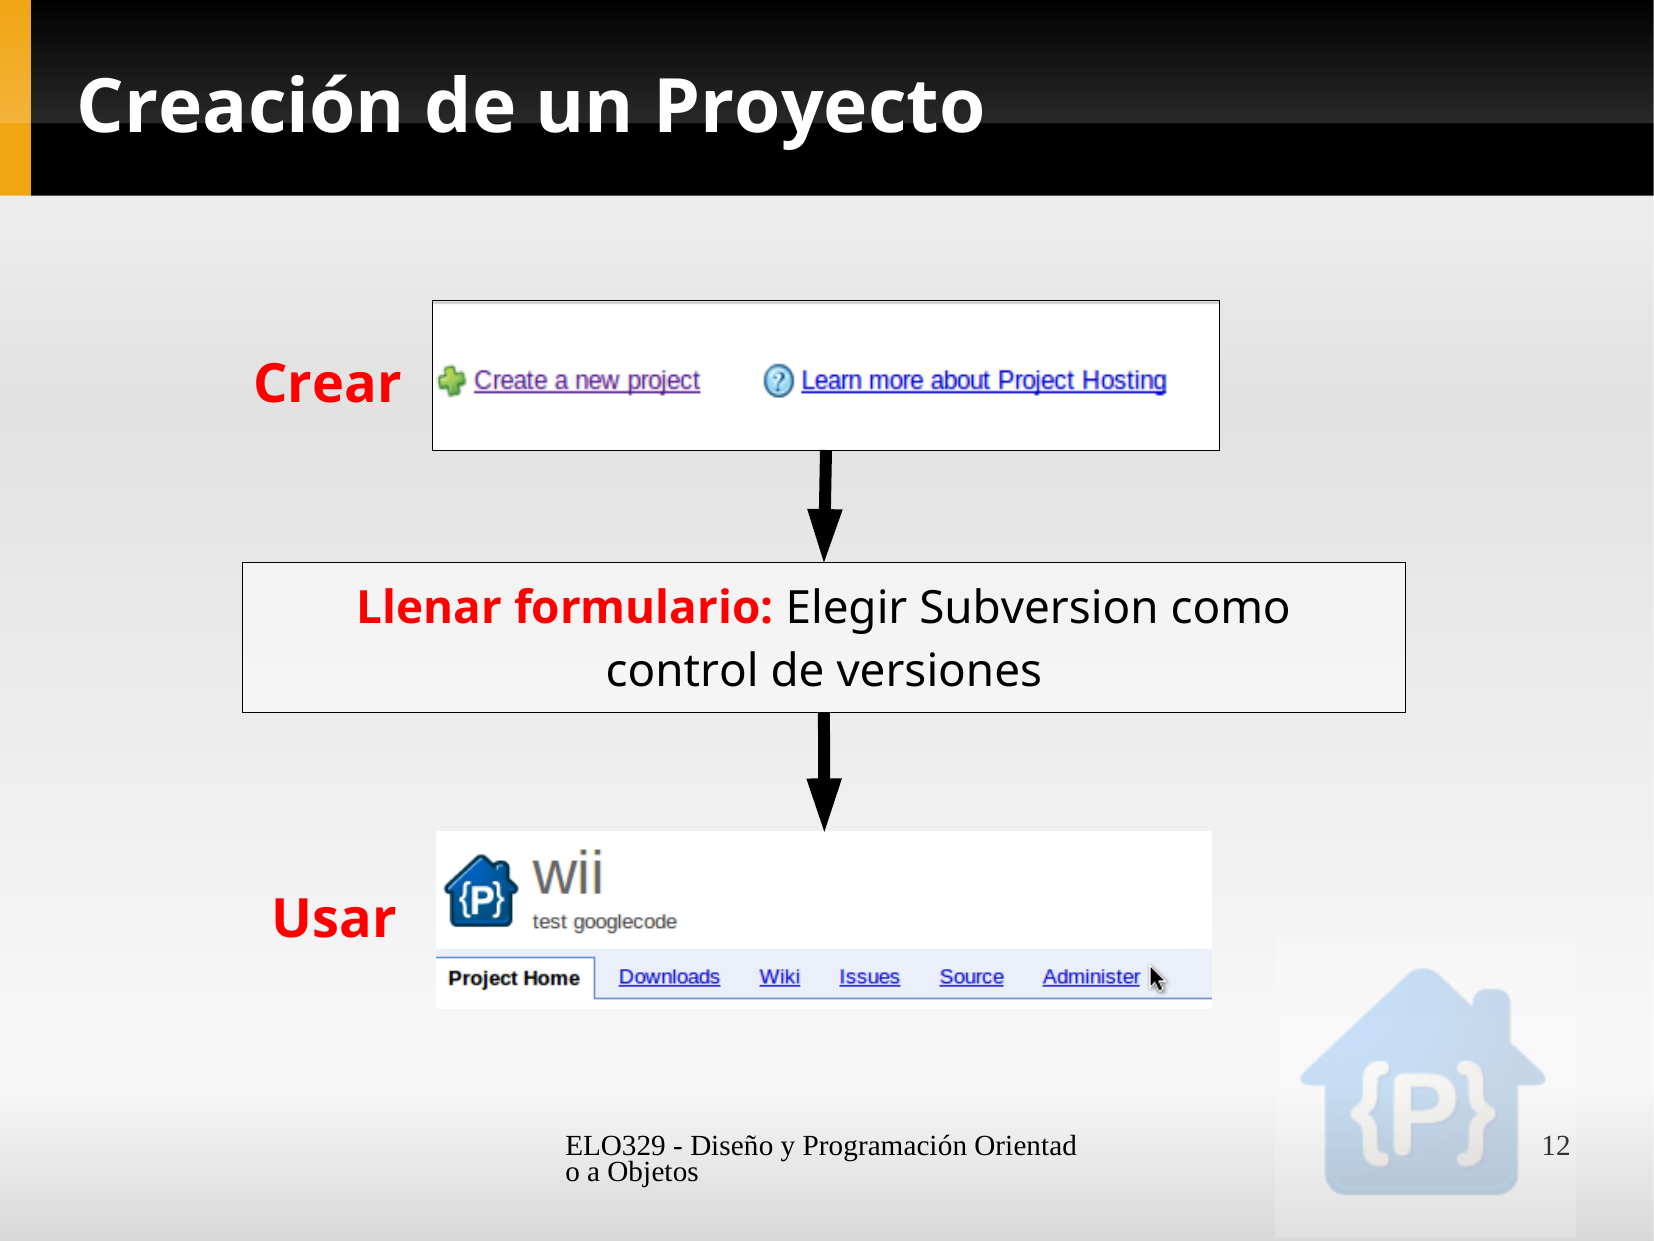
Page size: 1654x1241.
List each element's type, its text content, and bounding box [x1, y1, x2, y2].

title Creación de un Proyecto [76, 0, 1565, 208]
text_box Usar [256, 872, 406, 951]
text_box Crear [238, 337, 413, 416]
text_box Llenar formulario: Elegir Subversion como control de versiones [242, 562, 1406, 713]
picture [0, 0, 1654, 1241]
